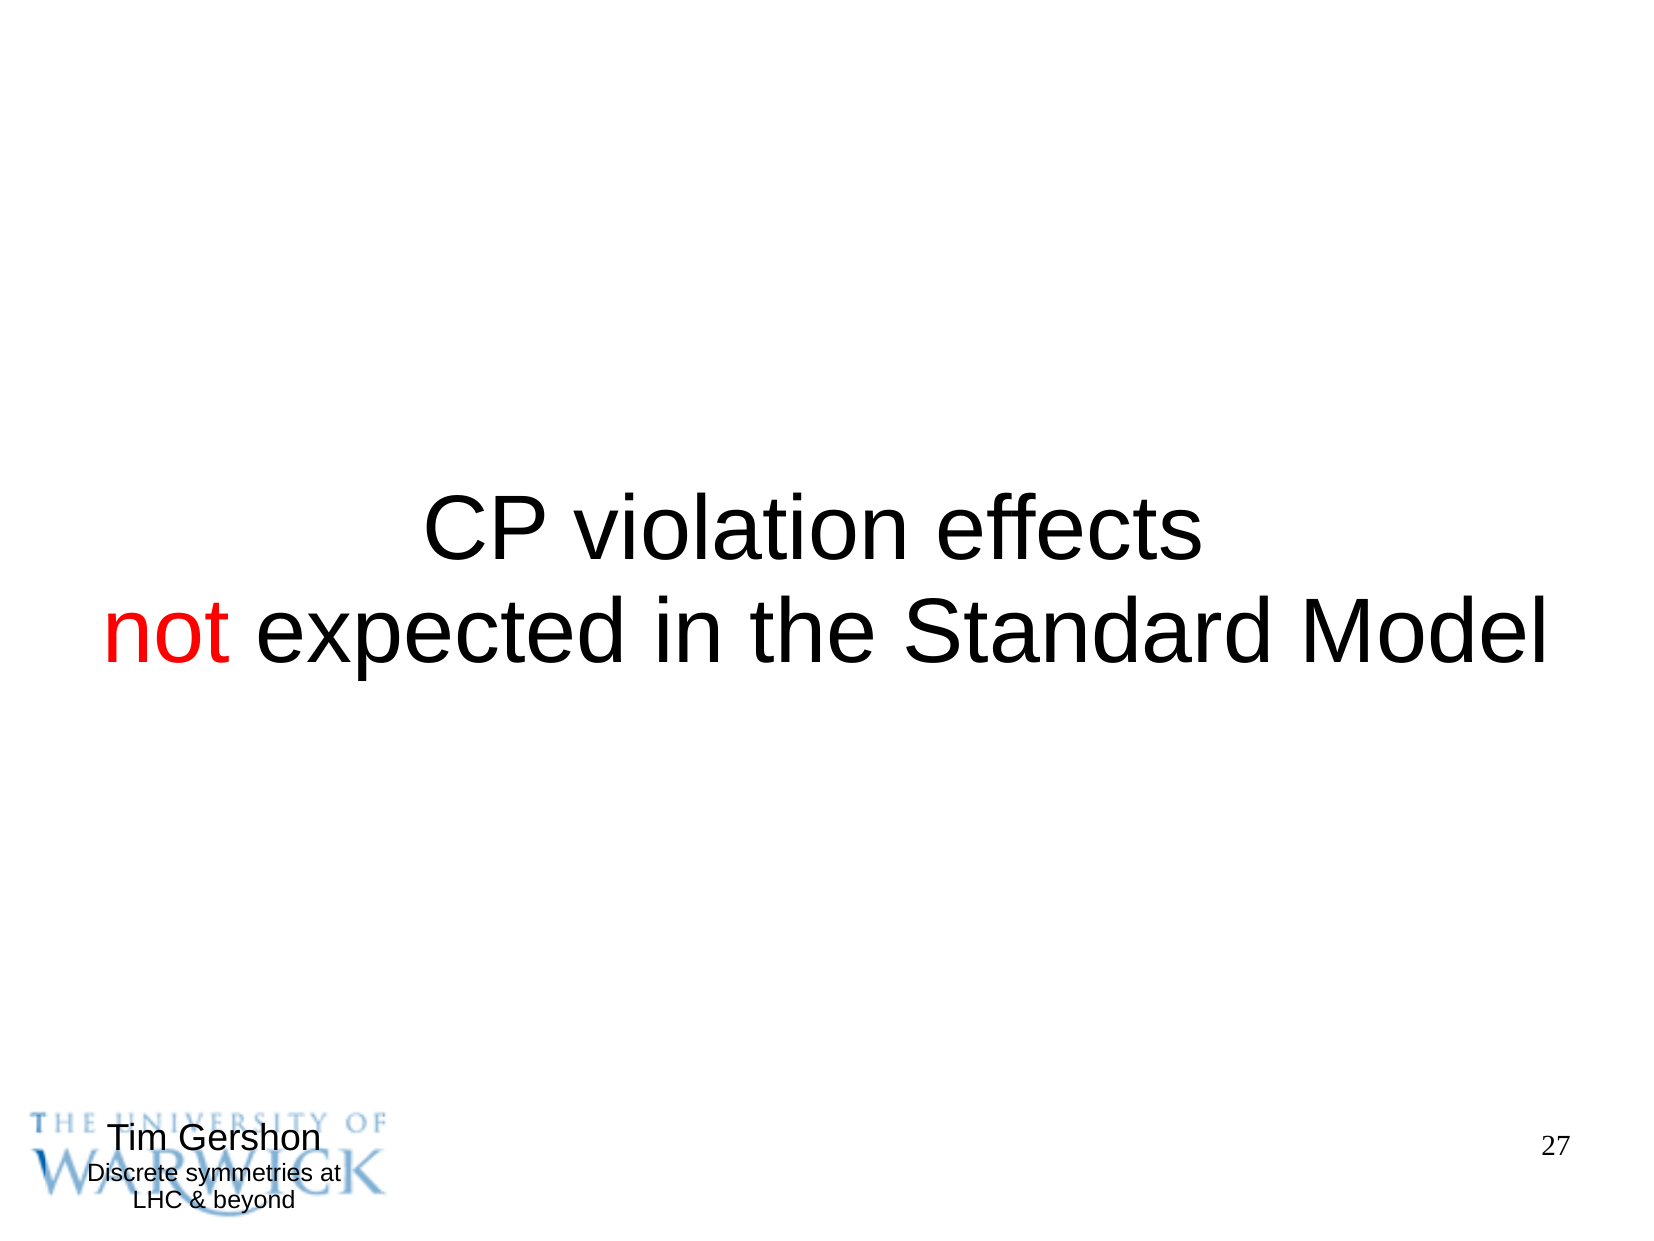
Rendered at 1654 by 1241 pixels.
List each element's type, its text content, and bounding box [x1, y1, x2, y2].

picture [19, 1106, 406, 1232]
subtitle CP violation effects not expected in the Standard Model [82, 56, 1571, 1102]
text_box Tim Gershon Discrete symmetries at LHC & beyond [45, 1108, 383, 1222]
